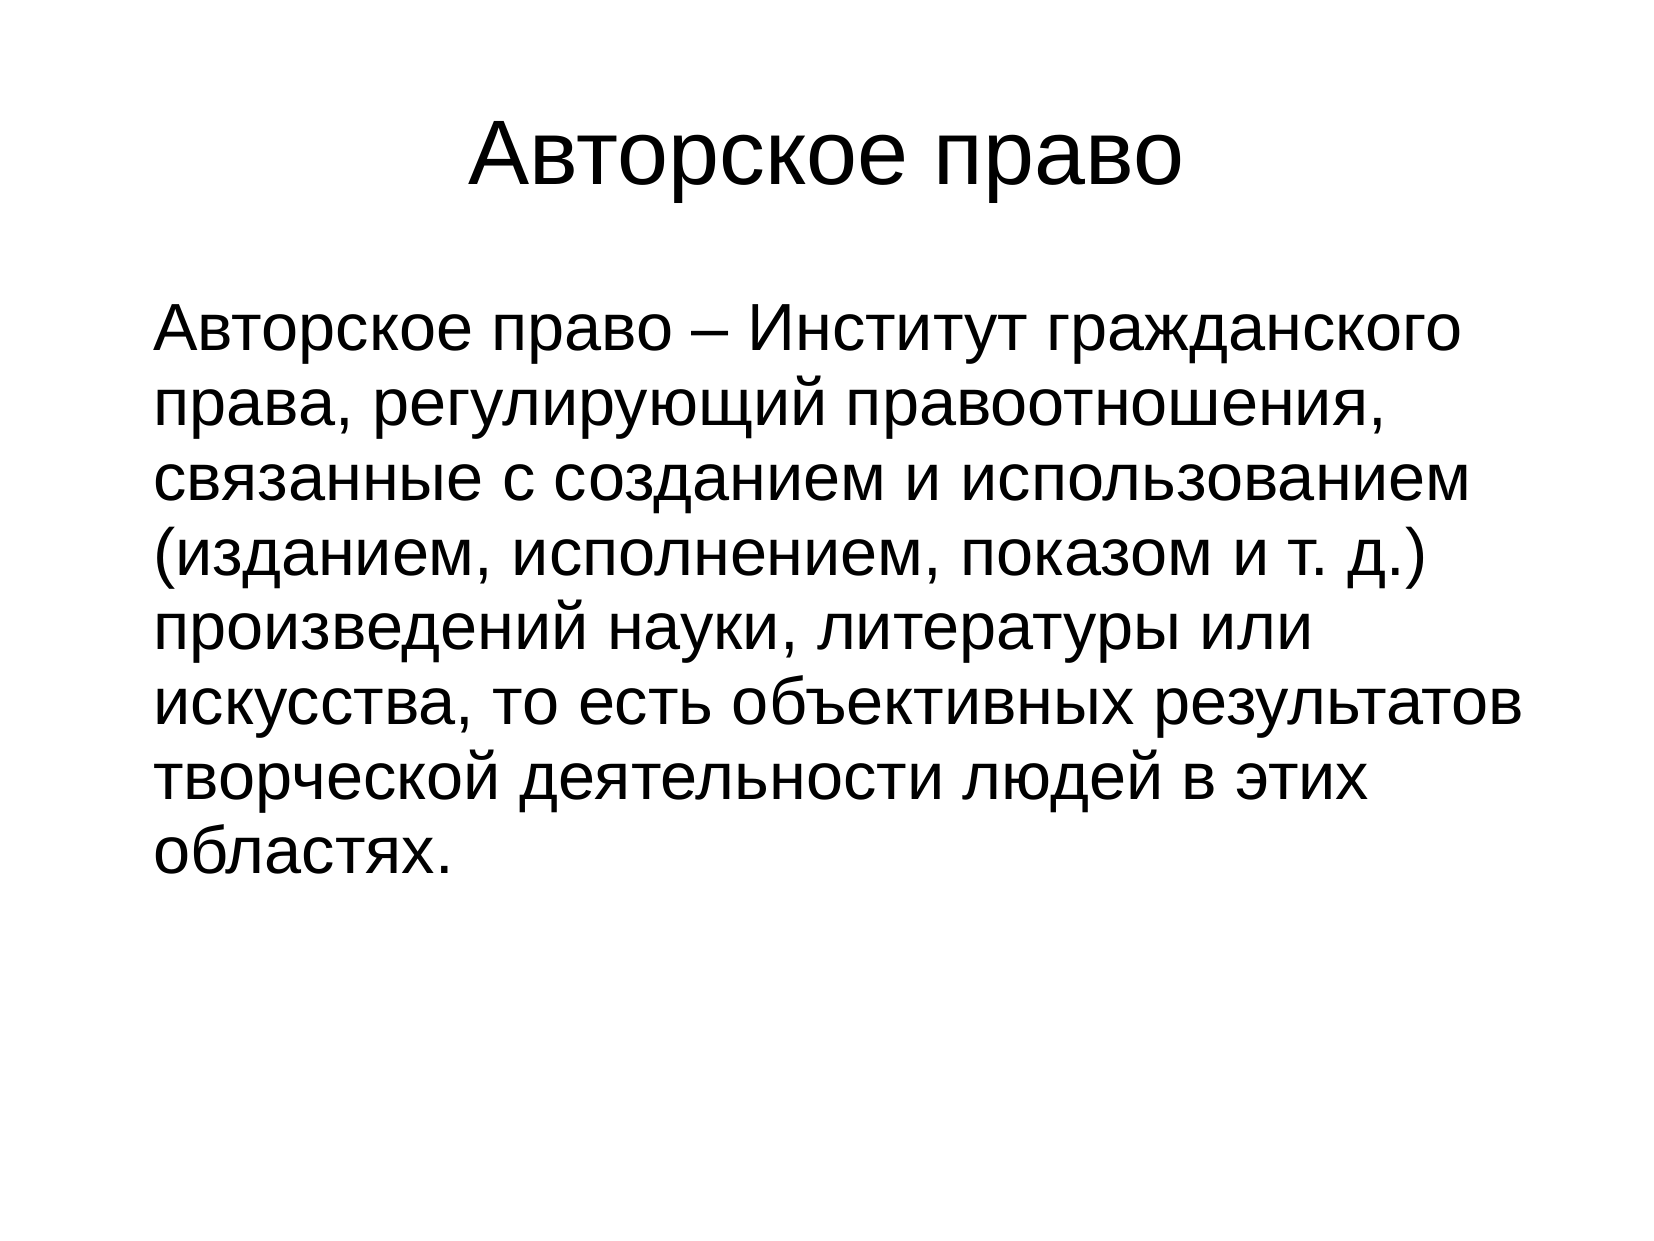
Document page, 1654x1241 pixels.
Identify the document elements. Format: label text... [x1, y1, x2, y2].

title Авторское право [82, 49, 1571, 257]
list Авторское право – Институт гражданского права, регулирующий правоотношения, связанные с созданием и использованием (изданием, исполнением, показом и т. д.) произведений науки, литературы или искусства, то есть объективных результатов творческой деятельности людей в этих областях. [82, 290, 1571, 1010]
